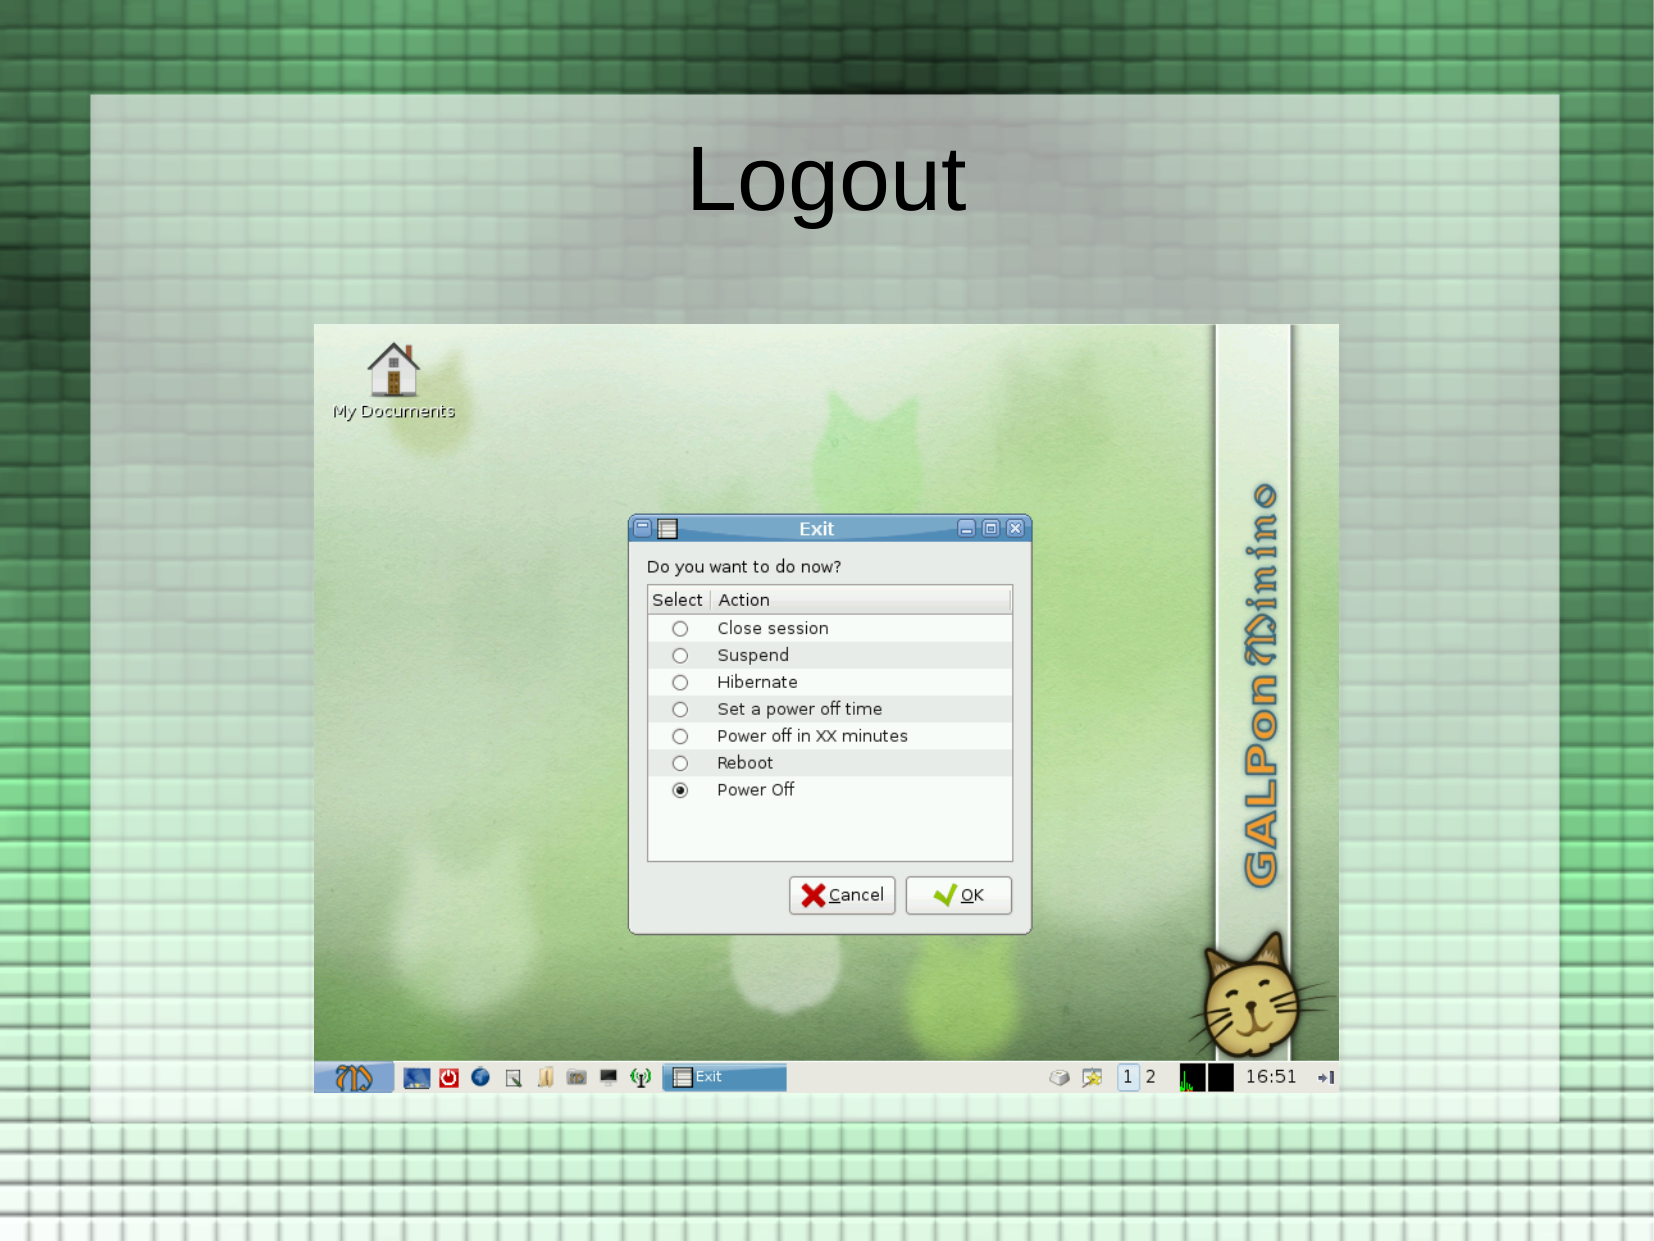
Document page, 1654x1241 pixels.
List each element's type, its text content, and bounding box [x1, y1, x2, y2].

picture [0, 0, 1654, 1241]
title Logout [88, 90, 1565, 266]
